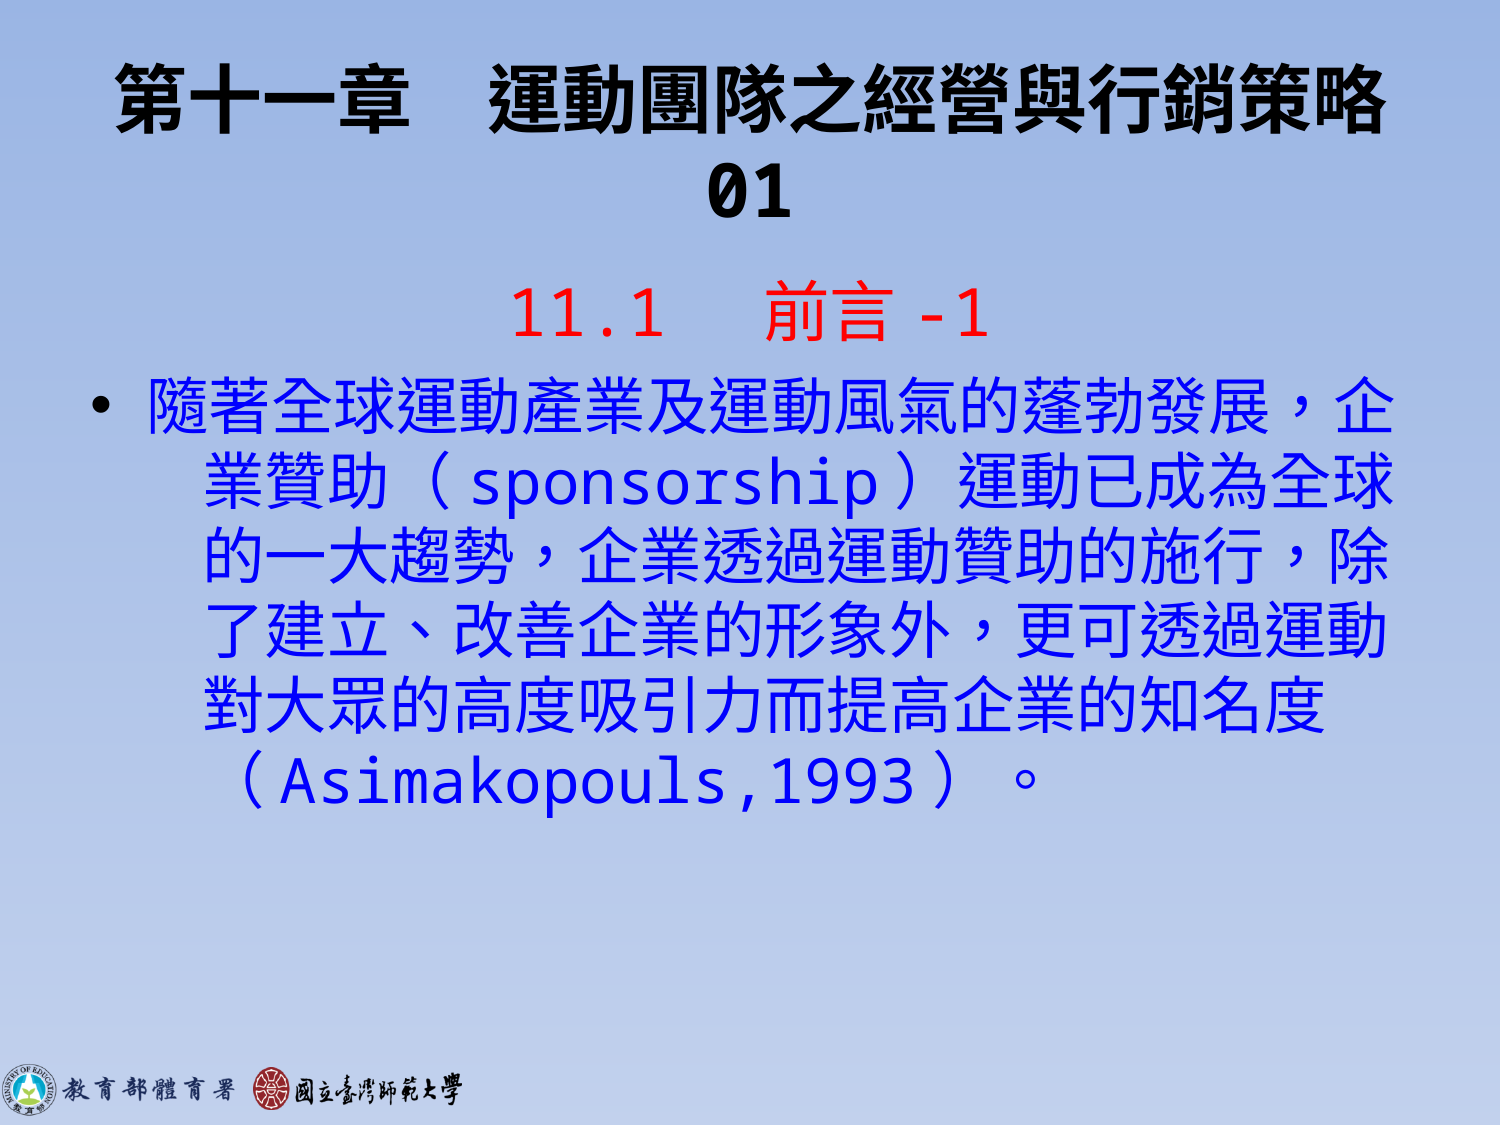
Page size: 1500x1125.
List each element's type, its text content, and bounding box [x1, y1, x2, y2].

title 第十一章 運動團隊之經營與行銷策略 01 [75, 45, 1426, 233]
list 11.1 前言-1 隨著全球運動產業及運動風氣的蓬勃發展，企業贊助（sponsorship）運動已成為全球的一大趨勢，企業透過運動贊助的施行，除了建立、改善企業的形象外，更可透過運動對大眾的高度吸引力而提高企業的知名度（Asimakopouls,1993）。 [75, 262, 1426, 1019]
